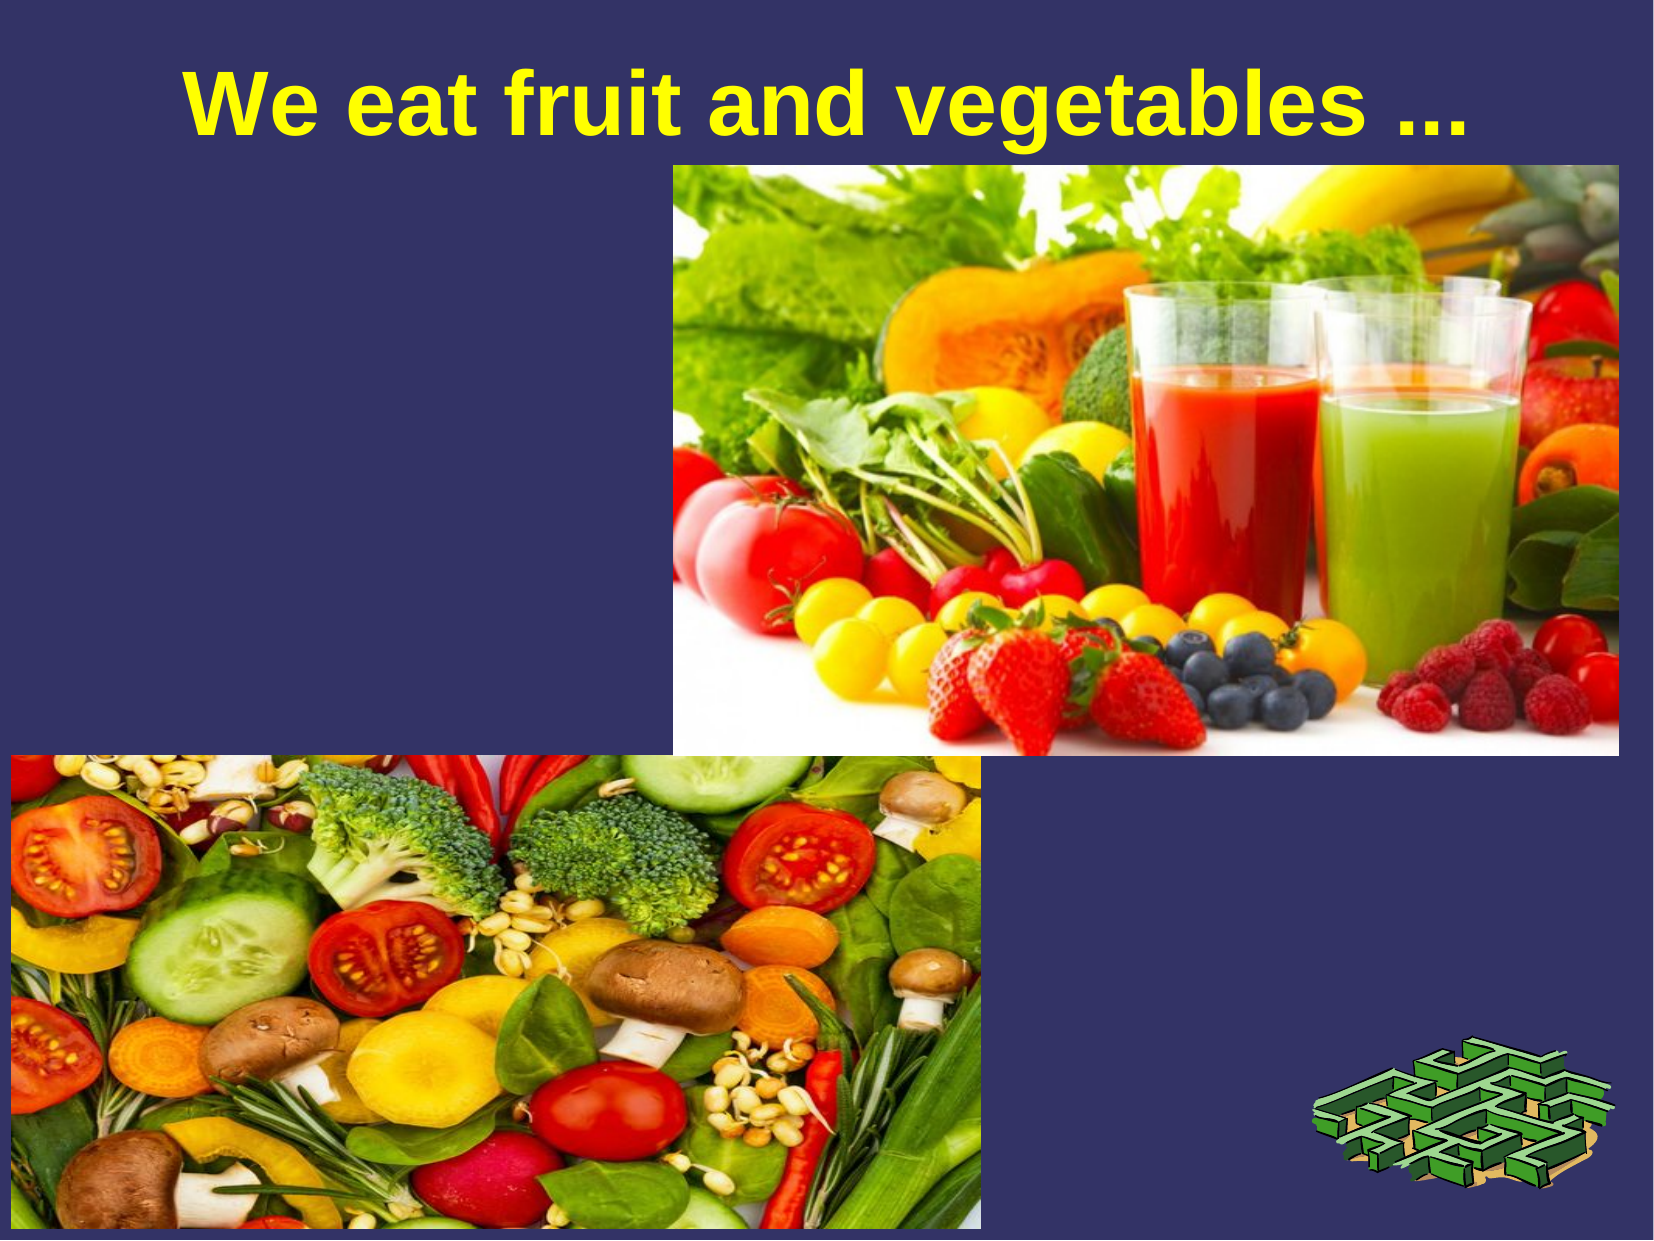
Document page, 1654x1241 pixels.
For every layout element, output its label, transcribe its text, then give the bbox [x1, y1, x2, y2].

picture [11, 165, 1619, 1229]
title We eat fruit and vegetables ... [121, 0, 1534, 208]
